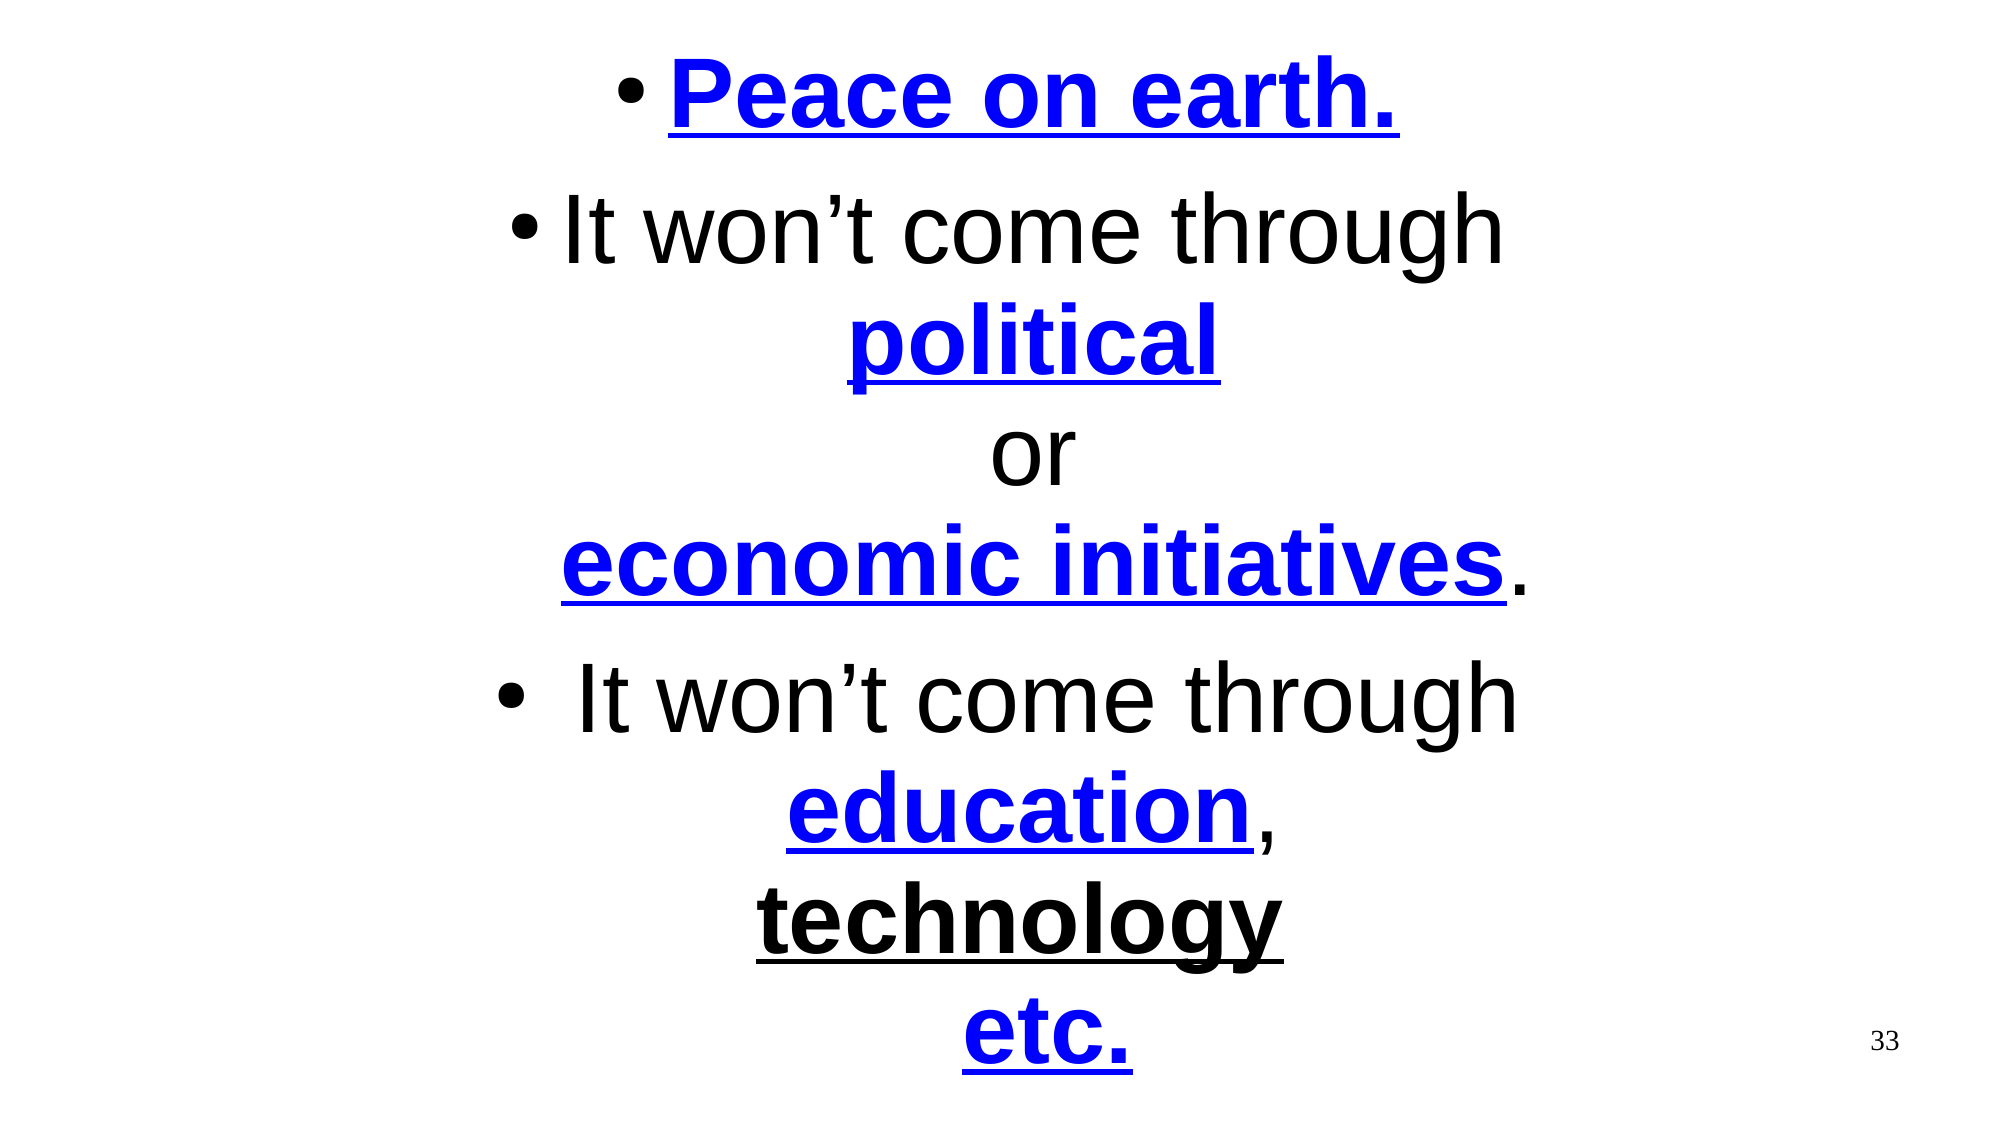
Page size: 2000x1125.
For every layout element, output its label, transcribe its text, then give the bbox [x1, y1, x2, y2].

list Peace on earth. It won’t come through political or economic initiatives. It won’t come through education, technology etc. [37, 37, 1988, 1088]
